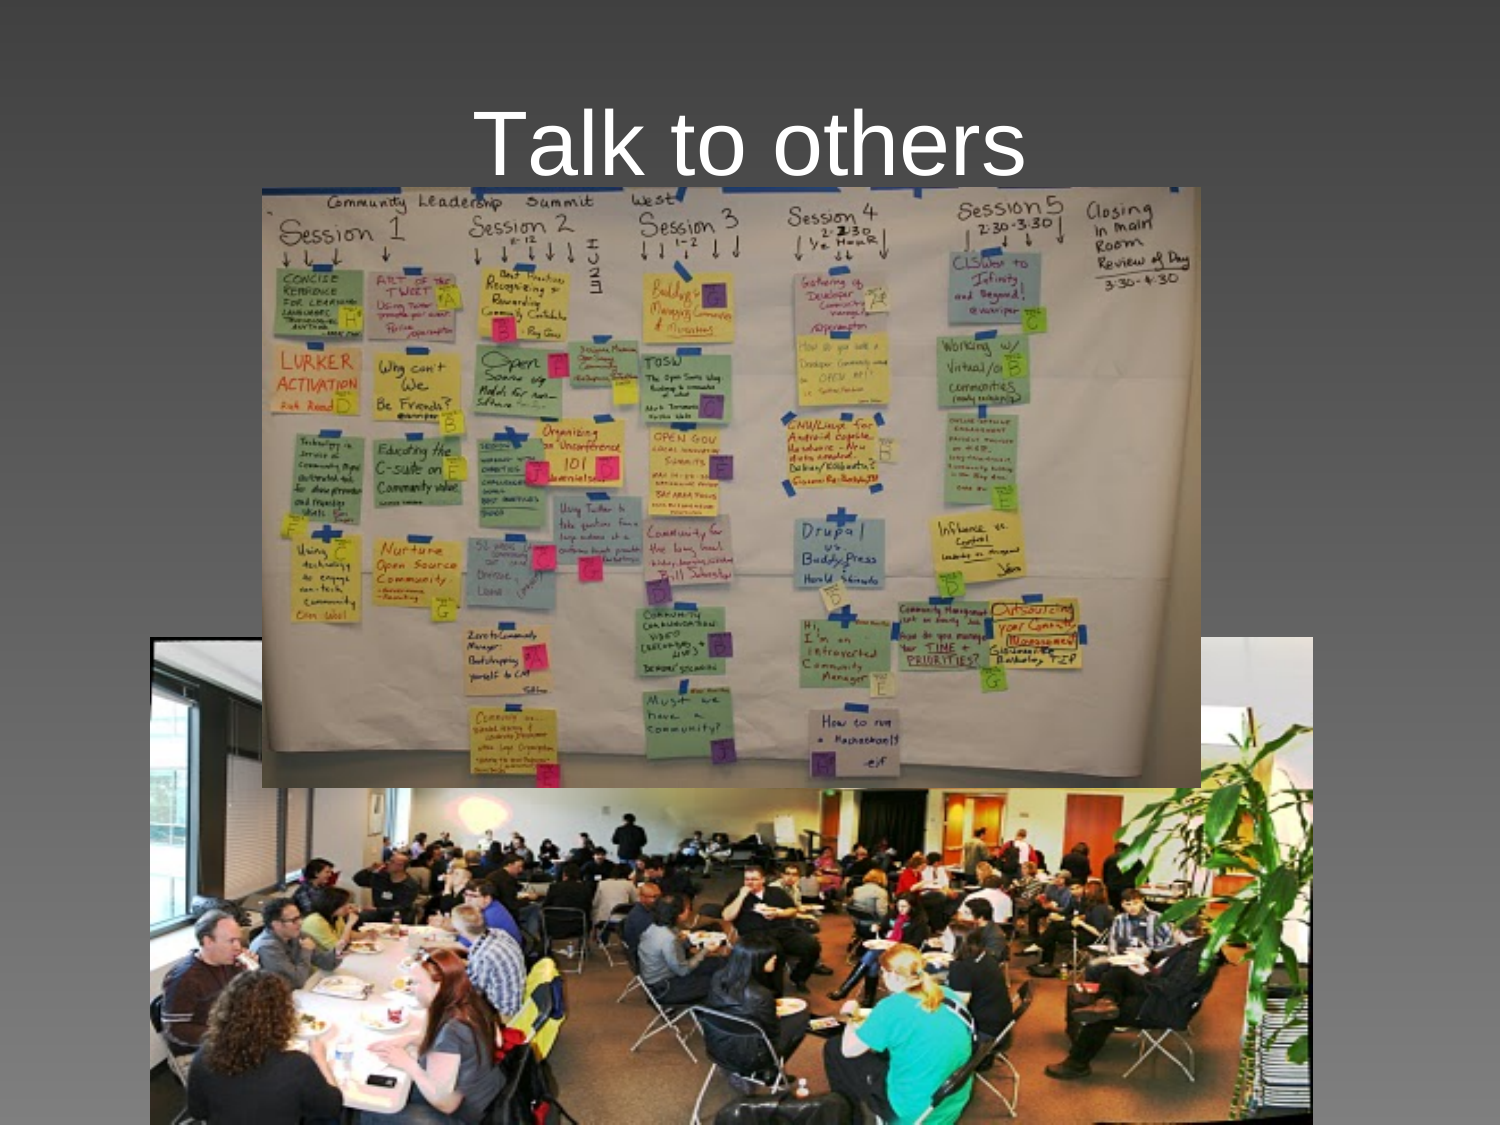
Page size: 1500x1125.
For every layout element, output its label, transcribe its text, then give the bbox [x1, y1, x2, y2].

title Talk to others [75, 44, 1426, 233]
picture [150, 187, 1313, 1125]
